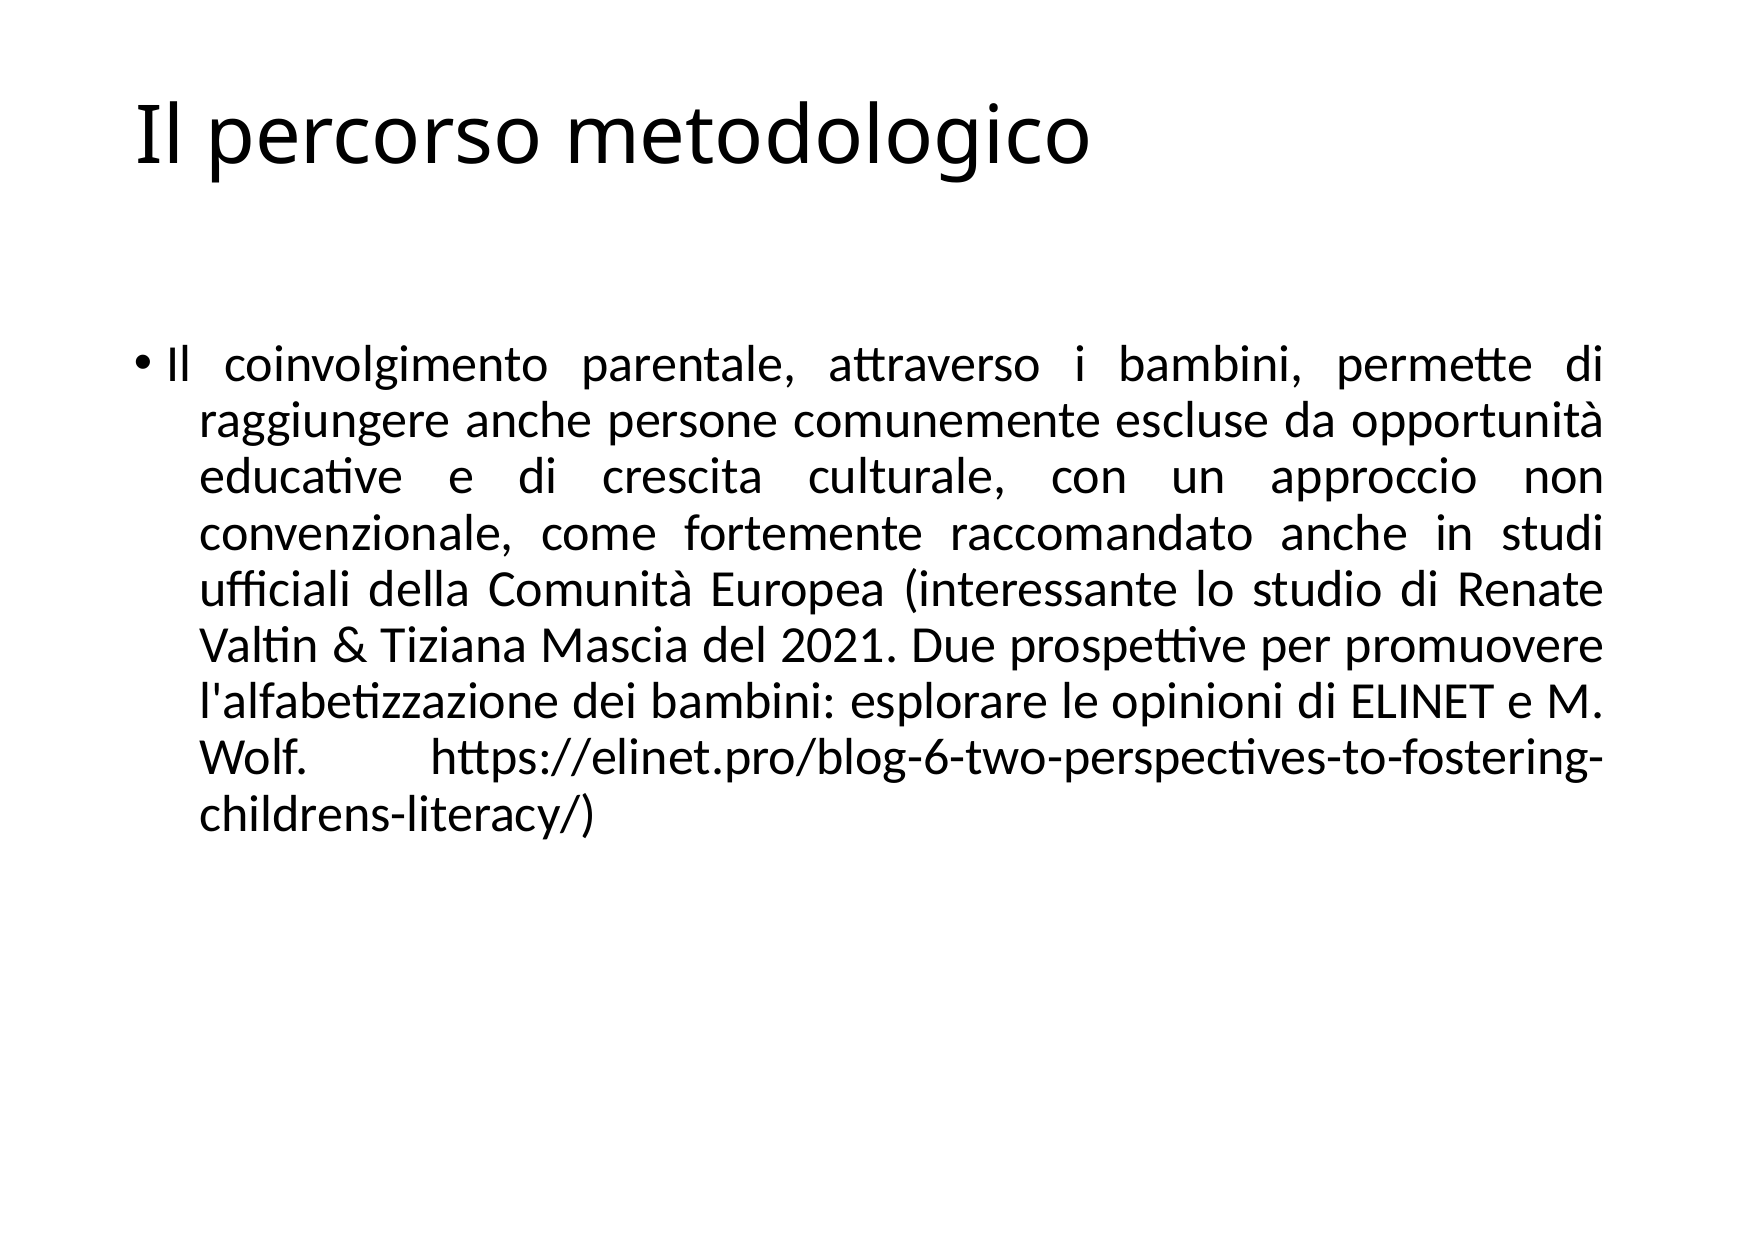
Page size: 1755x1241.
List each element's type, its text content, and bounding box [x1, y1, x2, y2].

title Il percorso metodologico [120, 66, 1634, 306]
list Il coinvolgimento parentale, attraverso i bambini, permette di raggiungere anche persone comunemente escluse da opportunità educative e di crescita culturale, con un approccio non convenzionale, come fortemente raccomandato anche in studi ufficiali della Comunità Europea (interessante lo studio di Renate Valtin & Tiziana Mascia del 2021. Due prospettive per promuovere l'alfabetizzazione dei bambini: esplorare le opinioni di ELINET e M. Wolf. https://elinet.pro/blog-6-two-perspectives-to-fostering-childrens-literacy/) [120, 330, 1634, 1118]
